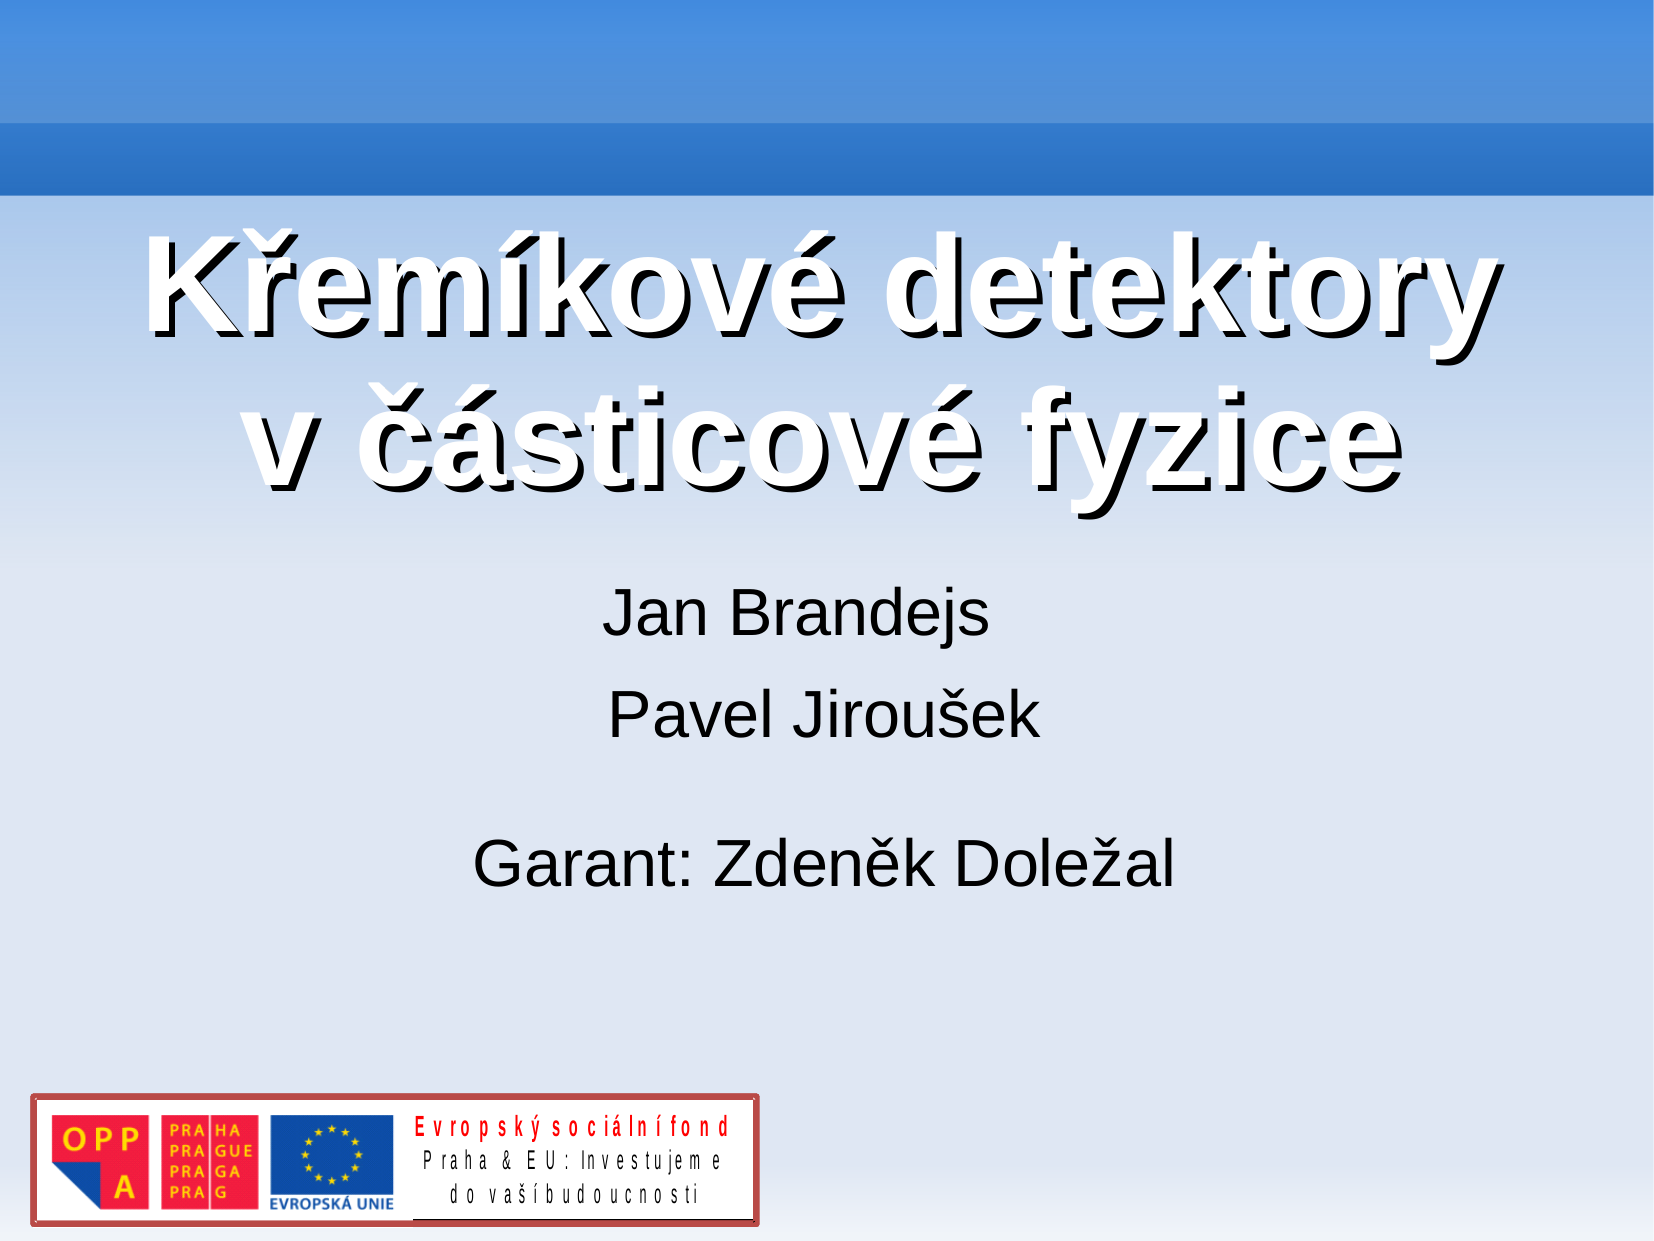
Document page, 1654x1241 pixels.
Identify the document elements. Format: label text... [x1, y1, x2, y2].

subtitle Pavel Jiroušek Garant: Zdeněk Doležal [80, 386, 1569, 1191]
picture [0, 0, 1654, 1241]
text_box Jan Brandejs [531, 574, 1276, 650]
title Křemíkové detektory v částicové fyzice [76, 206, 1565, 515]
